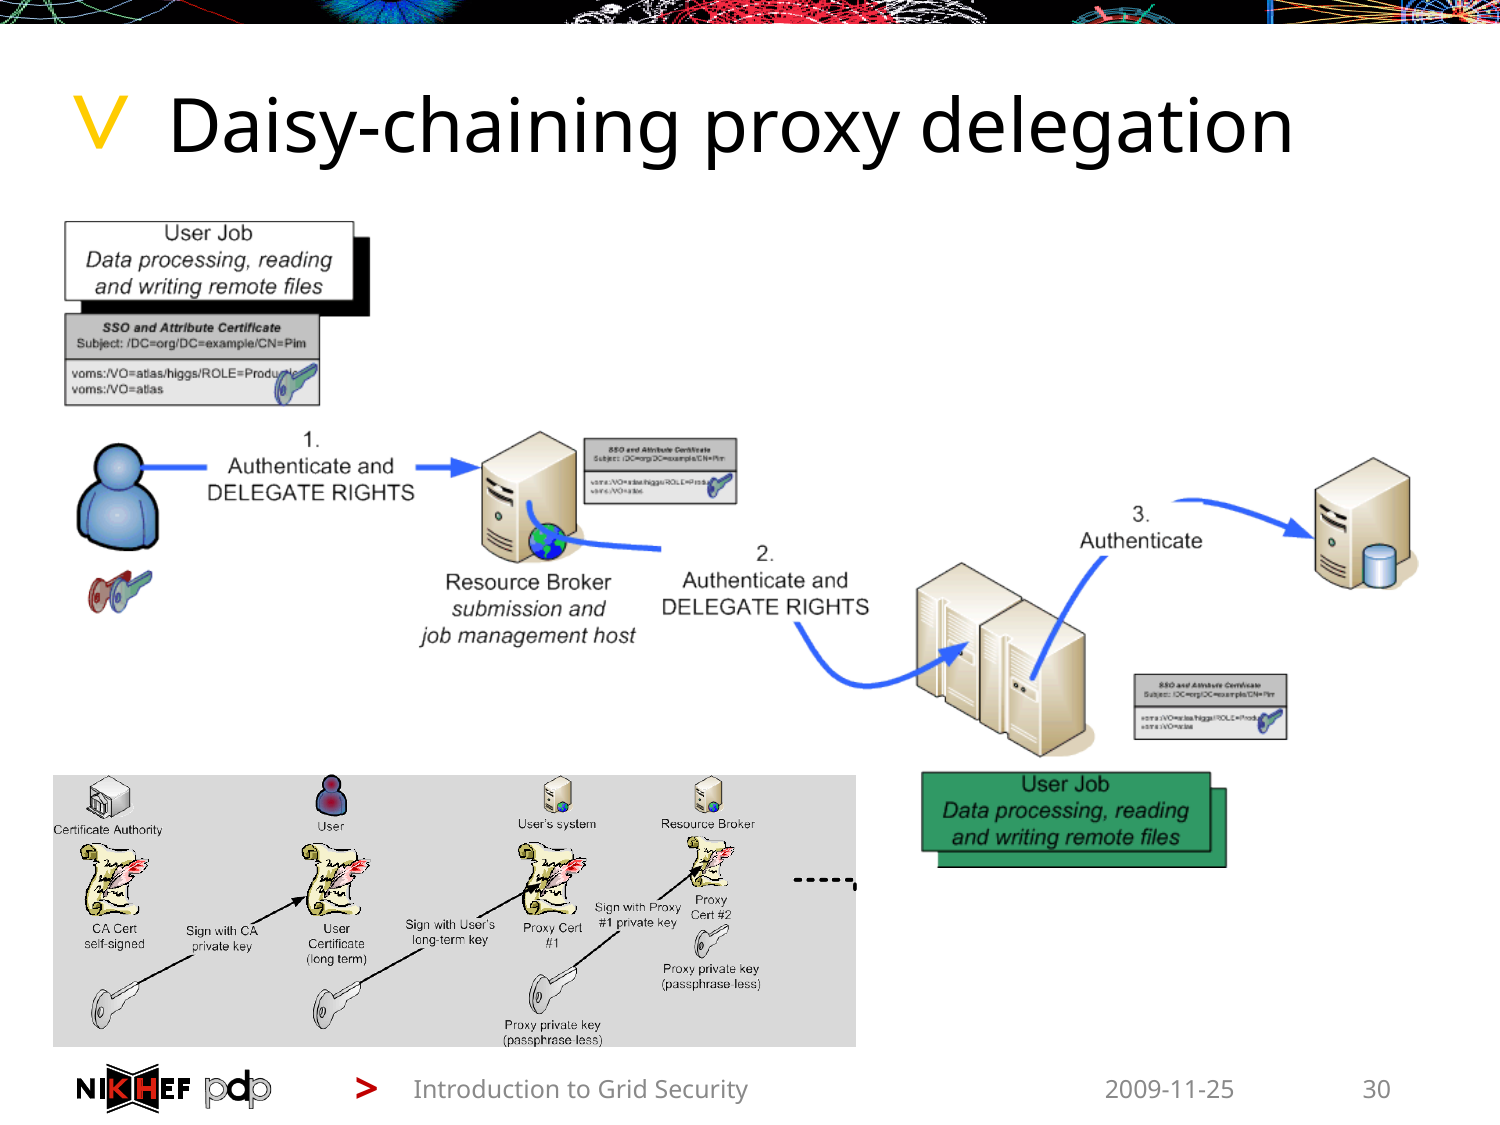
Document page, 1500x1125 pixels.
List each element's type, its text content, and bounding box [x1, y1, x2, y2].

title Daisy-chaining proxy delegation [152, 56, 1426, 188]
picture [53, 217, 1419, 1048]
text_box 2009-11-25 [1089, 1066, 1266, 1103]
text_box Introduction to Grid Security [398, 1066, 938, 1103]
text_box 32 [1347, 1066, 1426, 1102]
